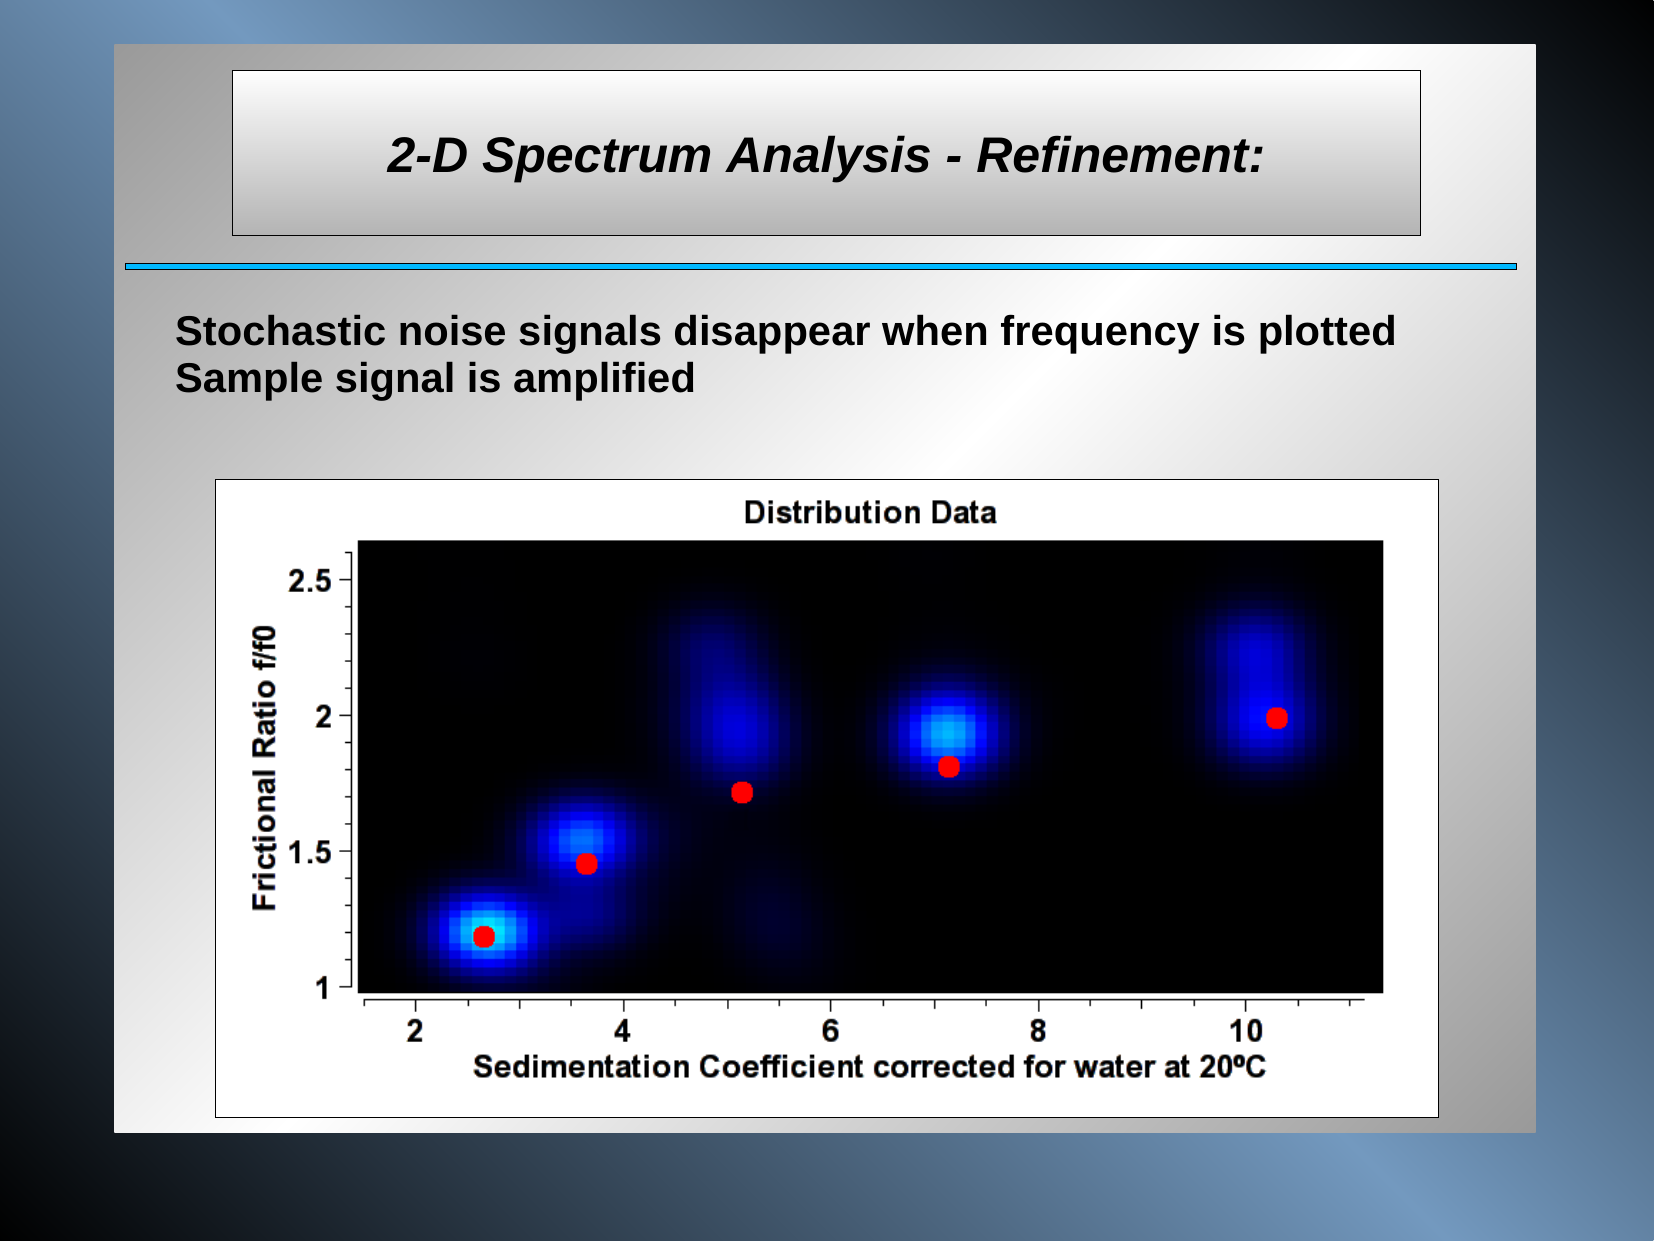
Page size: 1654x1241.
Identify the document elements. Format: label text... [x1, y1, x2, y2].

text_box [125, 263, 1517, 270]
text_box Stochastic noise signals disappear when frequency is plotted Sample signal is amplified [137, 307, 1491, 401]
picture [234, 482, 1392, 1092]
text_box [232, 70, 1421, 236]
text_box 2-D Spectrum Analysis - Refinement: [246, 127, 1407, 195]
text_box [215, 479, 1439, 1118]
